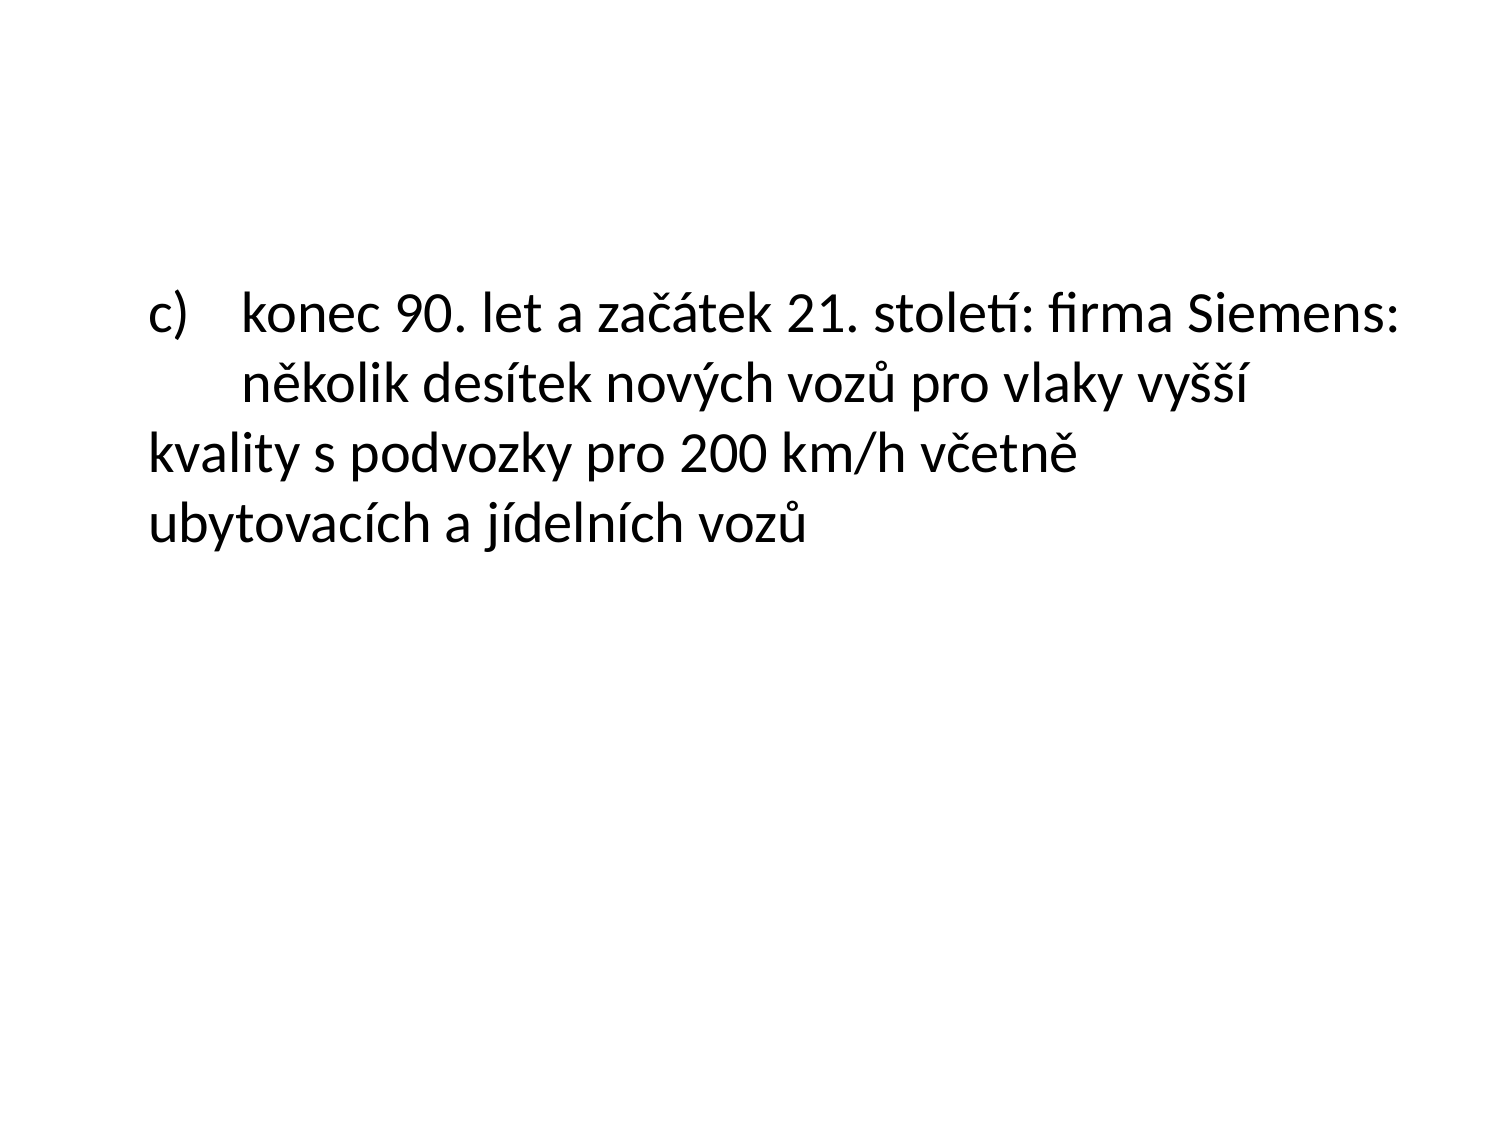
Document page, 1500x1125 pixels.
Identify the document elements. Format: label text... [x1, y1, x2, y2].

list c) konec 90. let a začátek 21. století: firma Siemens: několik desítek nových vozů pro vlaky vyšší kvality s podvozky pro 200 km/h včetně ubytovacích a jídelních vozů [76, 267, 1427, 1010]
